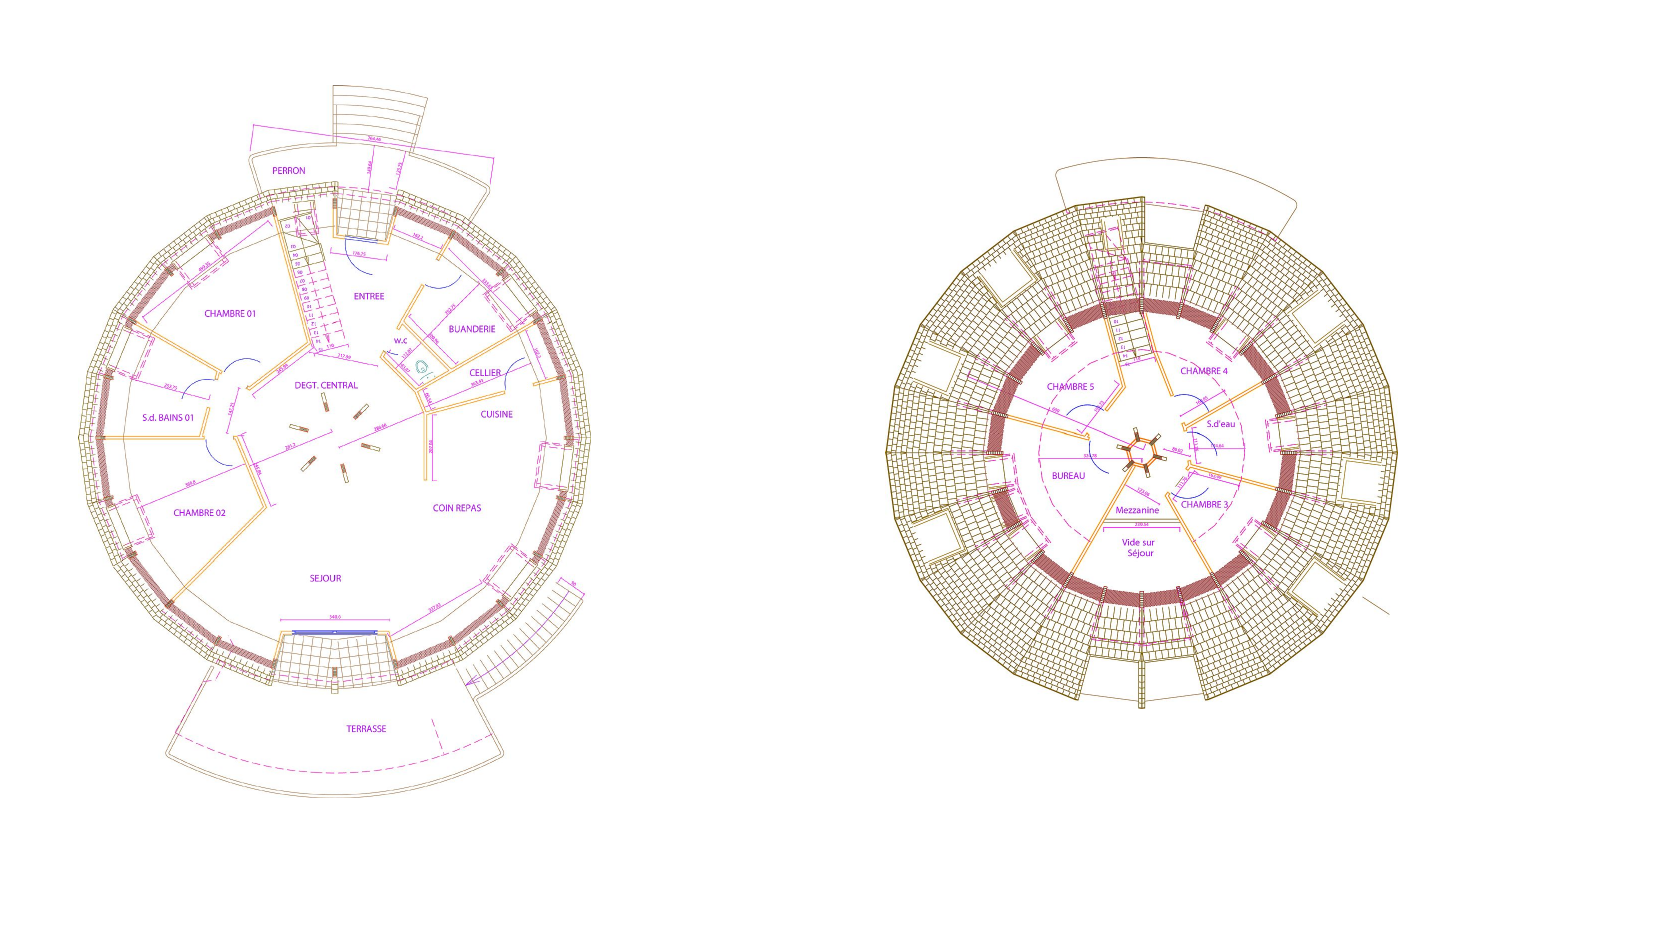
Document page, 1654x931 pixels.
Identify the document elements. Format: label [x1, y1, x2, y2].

picture [885, 157, 1398, 709]
picture [78, 85, 591, 798]
